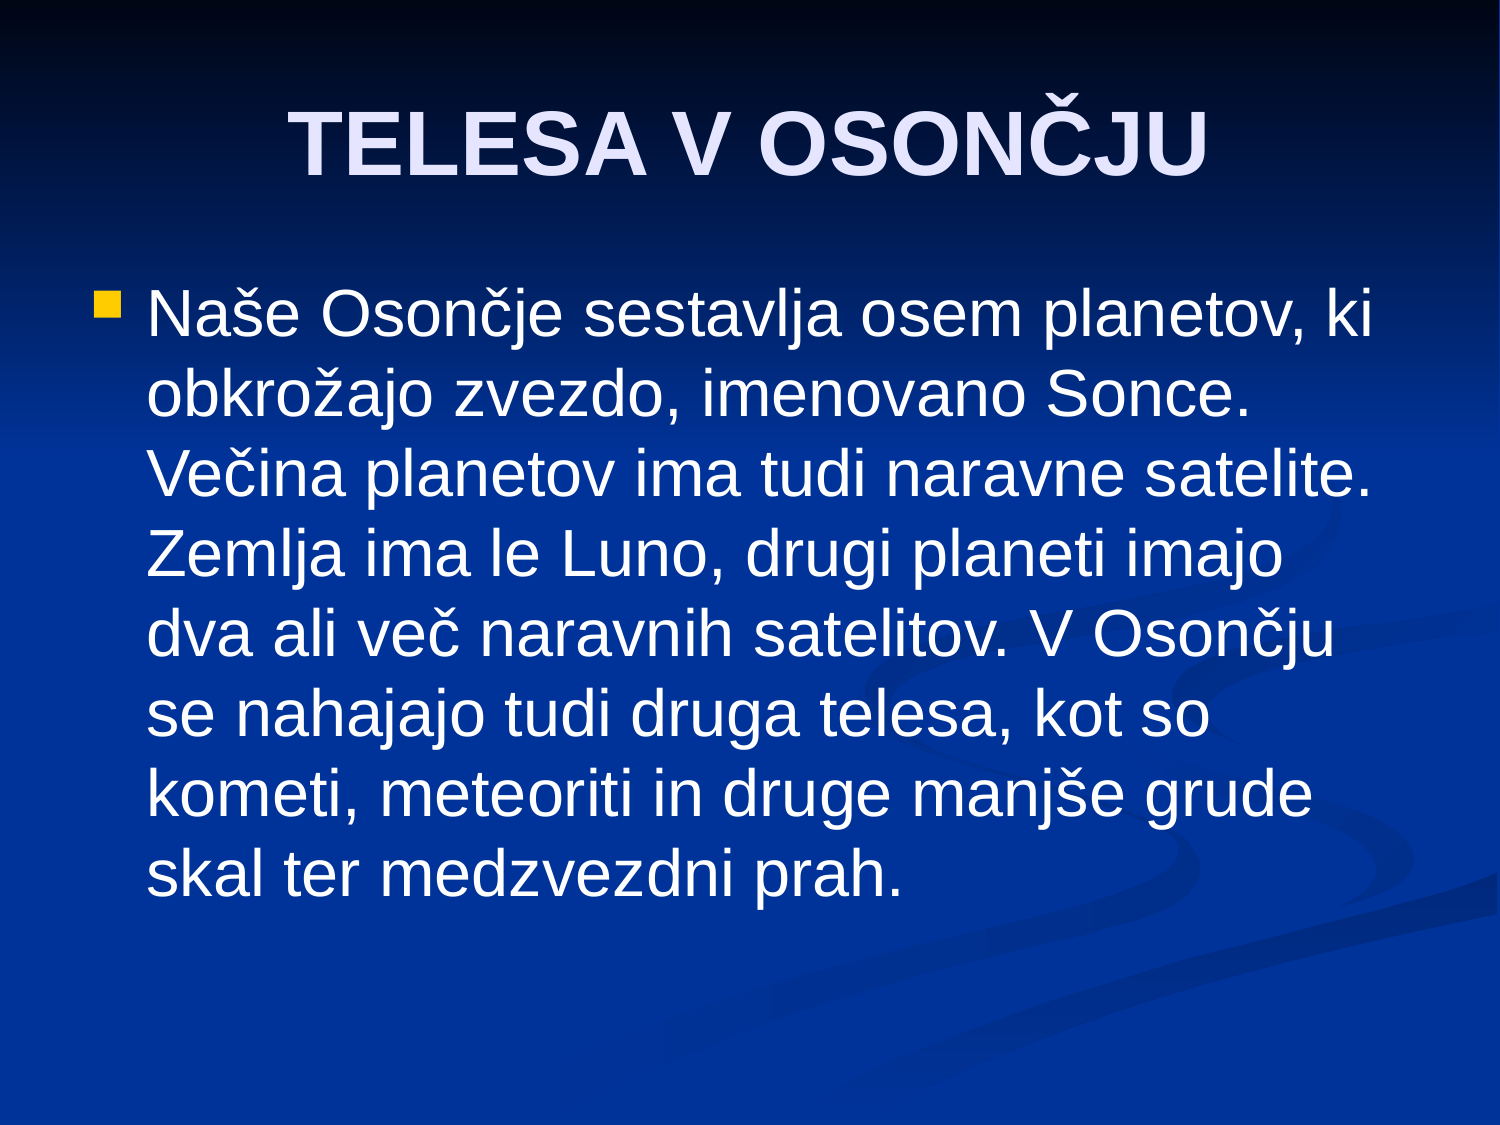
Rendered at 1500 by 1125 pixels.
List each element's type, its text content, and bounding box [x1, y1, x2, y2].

list Naše Osončje sestavlja osem planetov, ki obkrožajo zvezdo, imenovano Sonce. Večina planetov ima tudi naravne satelite. Zemlja ima le Luno, drugi planeti imajo dva ali več naravnih satelitov. V Osončju se nahajajo tudi druga telesa, kot so kometi, meteoriti in druge manjše grude skal ter medzvezdni prah. [75, 262, 1425, 1005]
title TELESA V OSONČJU [75, 45, 1425, 233]
